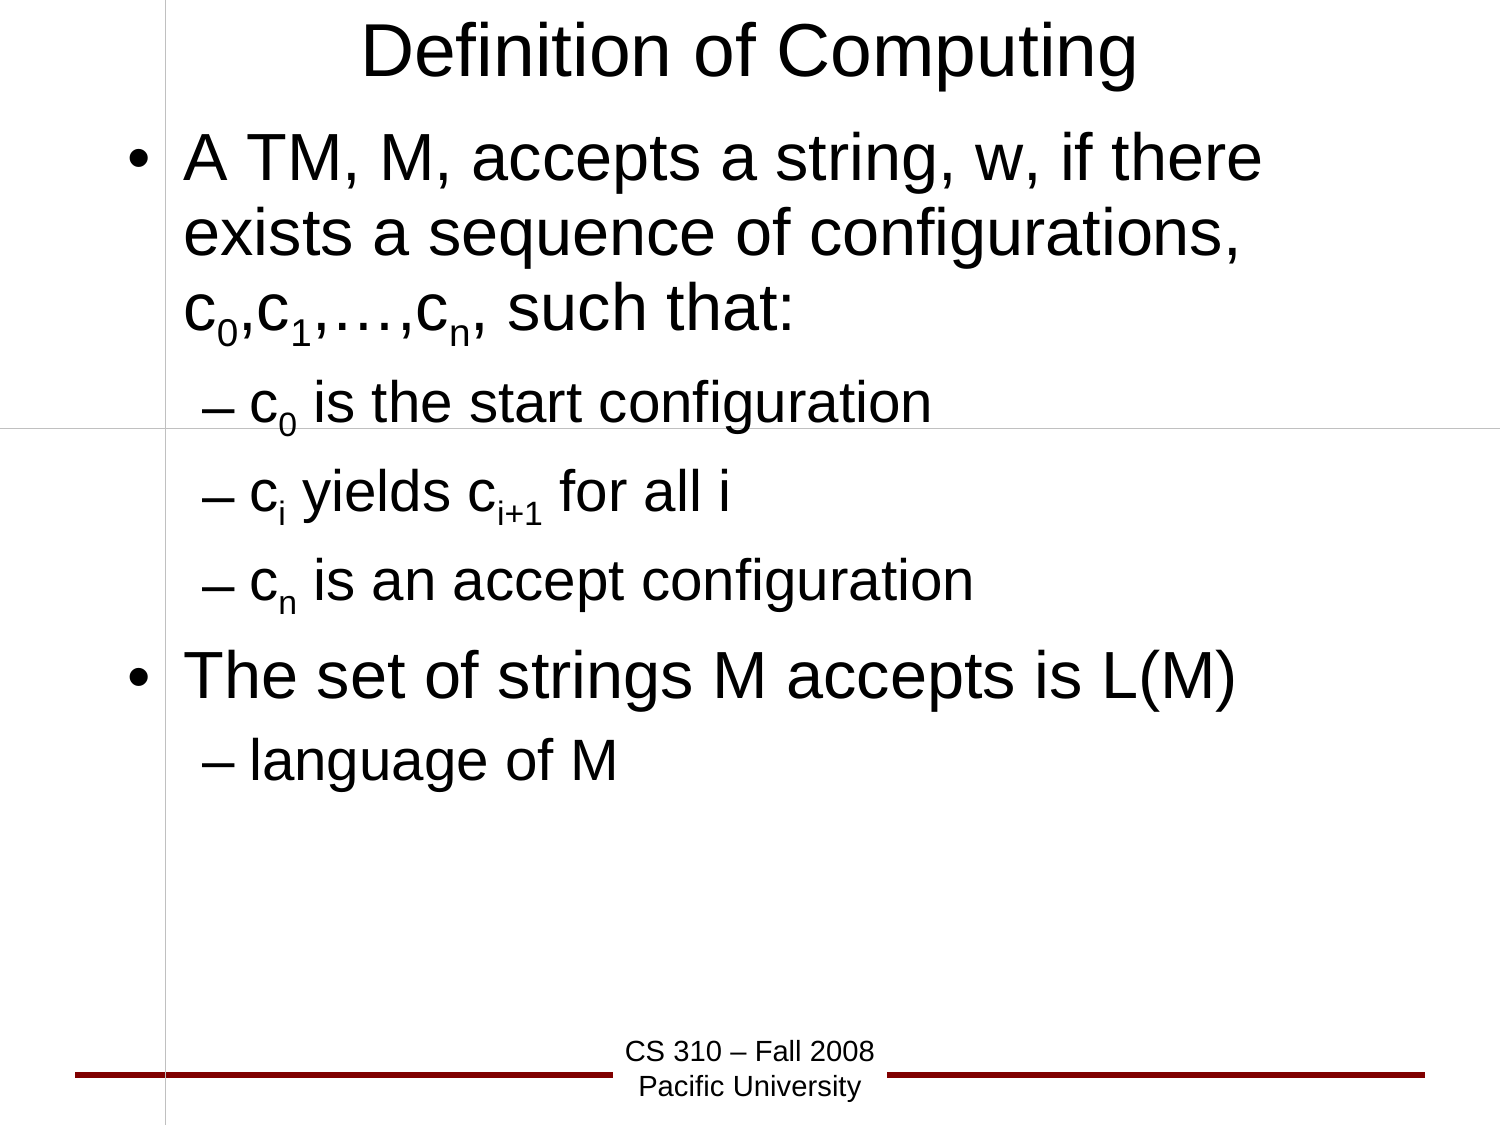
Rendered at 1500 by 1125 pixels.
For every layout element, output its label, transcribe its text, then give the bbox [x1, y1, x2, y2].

list A TM, M, accepts a string, w, if there exists a sequence of configurations, c0,c1,…,cn, such that: c0 is the start configuration ci yields ci+1 for all i cn is an accept configuration The set of strings M accepts is L(M) language of M [112, 112, 1388, 1001]
title Definition of Computing [112, 0, 1388, 100]
